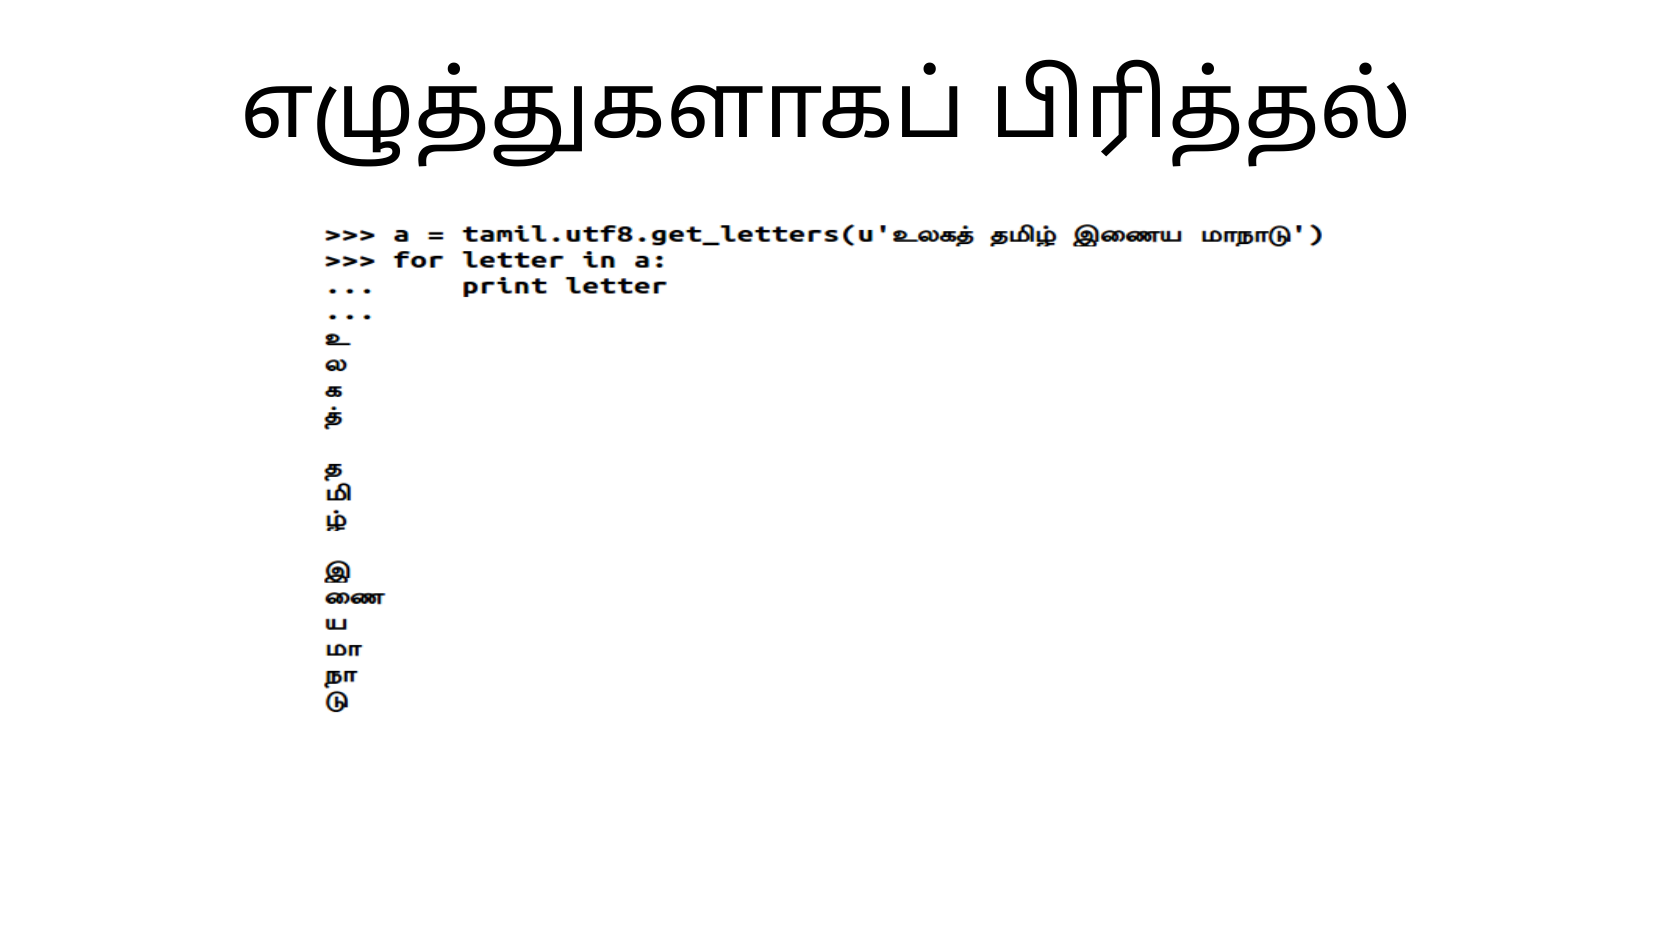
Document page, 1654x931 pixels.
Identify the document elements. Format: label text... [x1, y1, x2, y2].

picture [323, 223, 1347, 718]
title எழுத்துகளாகப் பிரித்தல் [82, 37, 1571, 193]
